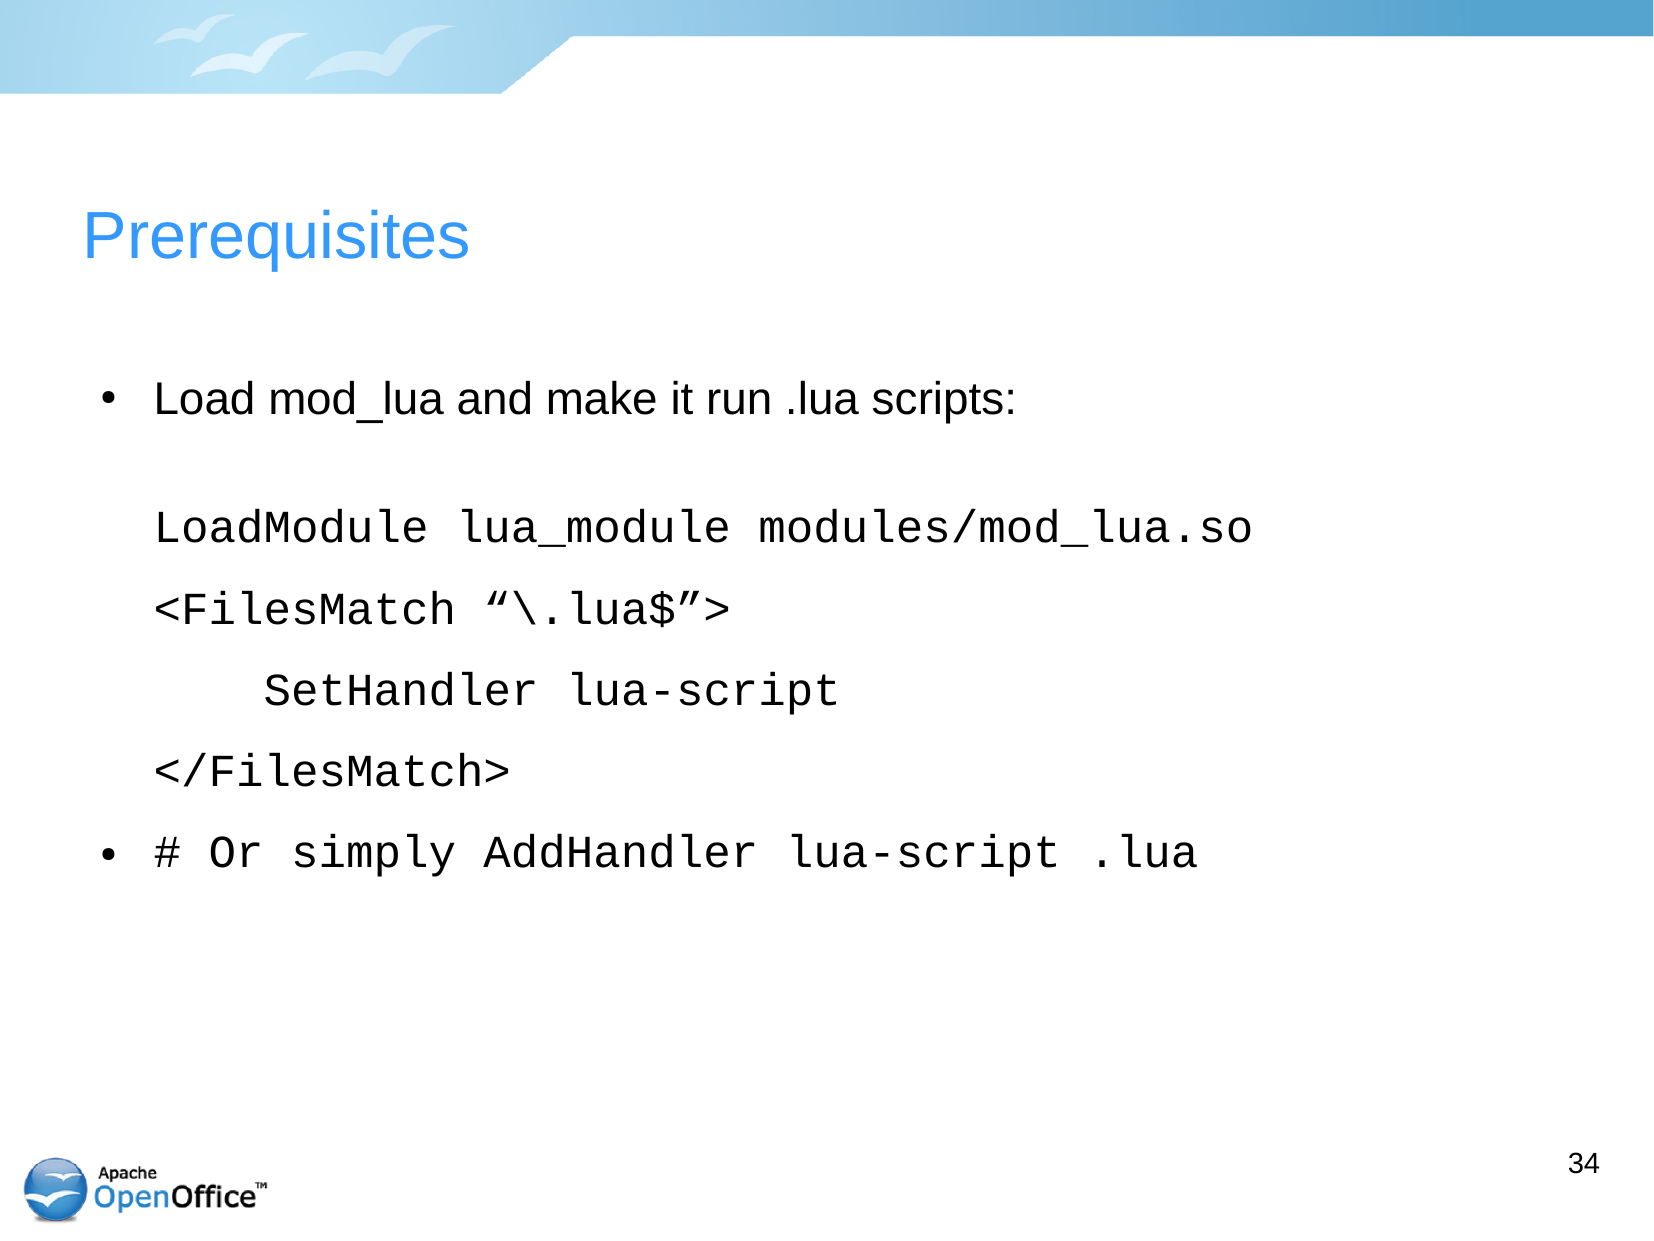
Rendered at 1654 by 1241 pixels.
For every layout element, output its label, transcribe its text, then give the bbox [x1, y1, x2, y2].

list Load mod_lua and make it run .lua scripts: LoadModule lua_module modules/mod_lua.so <FilesMatch “\.lua$”> SetHandler lua-script </FilesMatch> # Or simply AddHandler lua-script .lua [82, 372, 1571, 1093]
picture [0, 0, 1654, 1241]
title Prerequisites [82, 132, 1571, 340]
